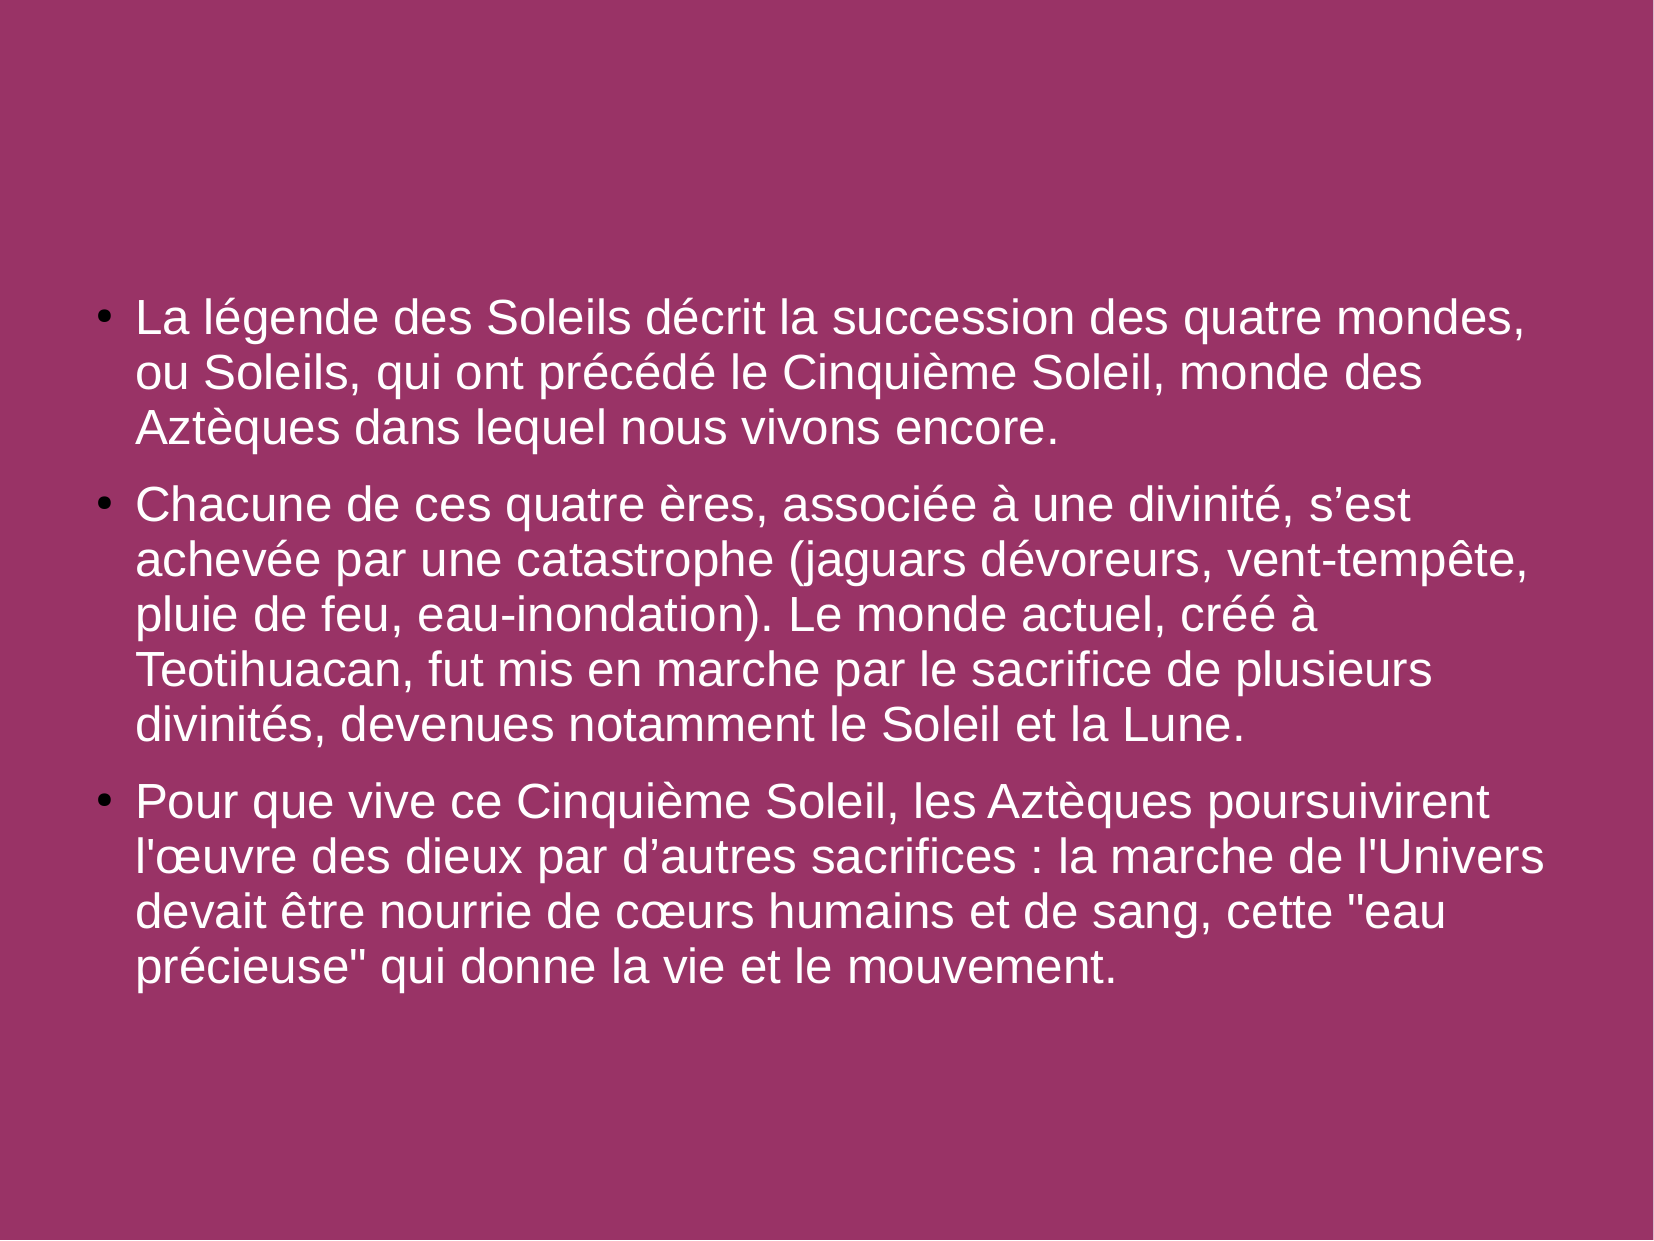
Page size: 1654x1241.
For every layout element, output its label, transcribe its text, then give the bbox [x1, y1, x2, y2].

list La légende des Soleils décrit la succession des quatre mondes, ou Soleils, qui ont précédé le Cinquième Soleil, monde des Aztèques dans lequel nous vivons encore. Chacune de ces quatre ères, associée à une divinité, s’est achevée par une catastrophe (jaguars dévoreurs, vent-tempête, pluie de feu, eau-inondation). Le monde actuel, créé à Teotihuacan, fut mis en marche par le sacrifice de plusieurs divinités, devenues notamment le Soleil et la Lune. Pour que vive ce Cinquième Soleil, les Aztèques poursuivirent l'œuvre des dieux par d’autres sacrifices : la marche de l'Univers devait être nourrie de cœurs humains et de sang, cette "eau précieuse" qui donne la vie et le mouvement. [82, 290, 1571, 1010]
